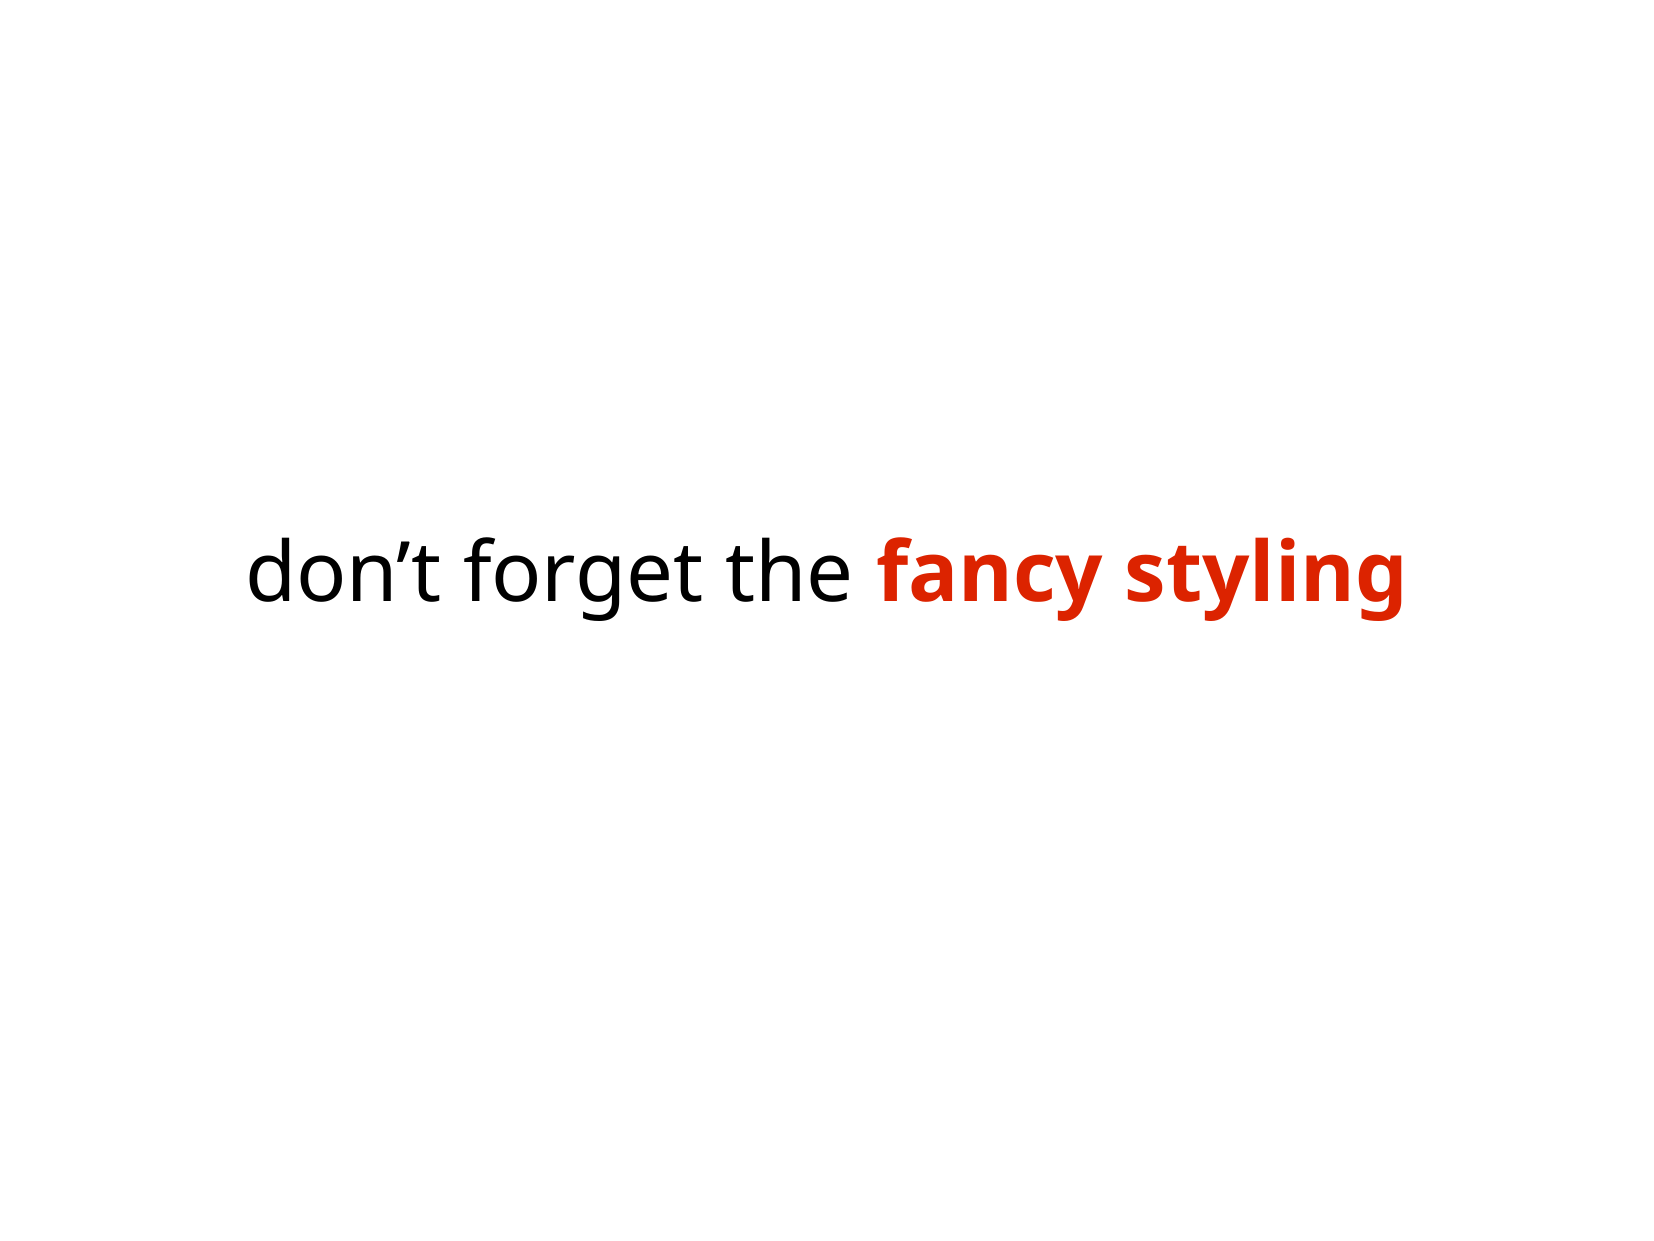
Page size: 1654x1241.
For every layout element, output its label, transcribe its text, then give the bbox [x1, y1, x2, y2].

subtitle don’t forget the fancy styling [82, 118, 1571, 1021]
